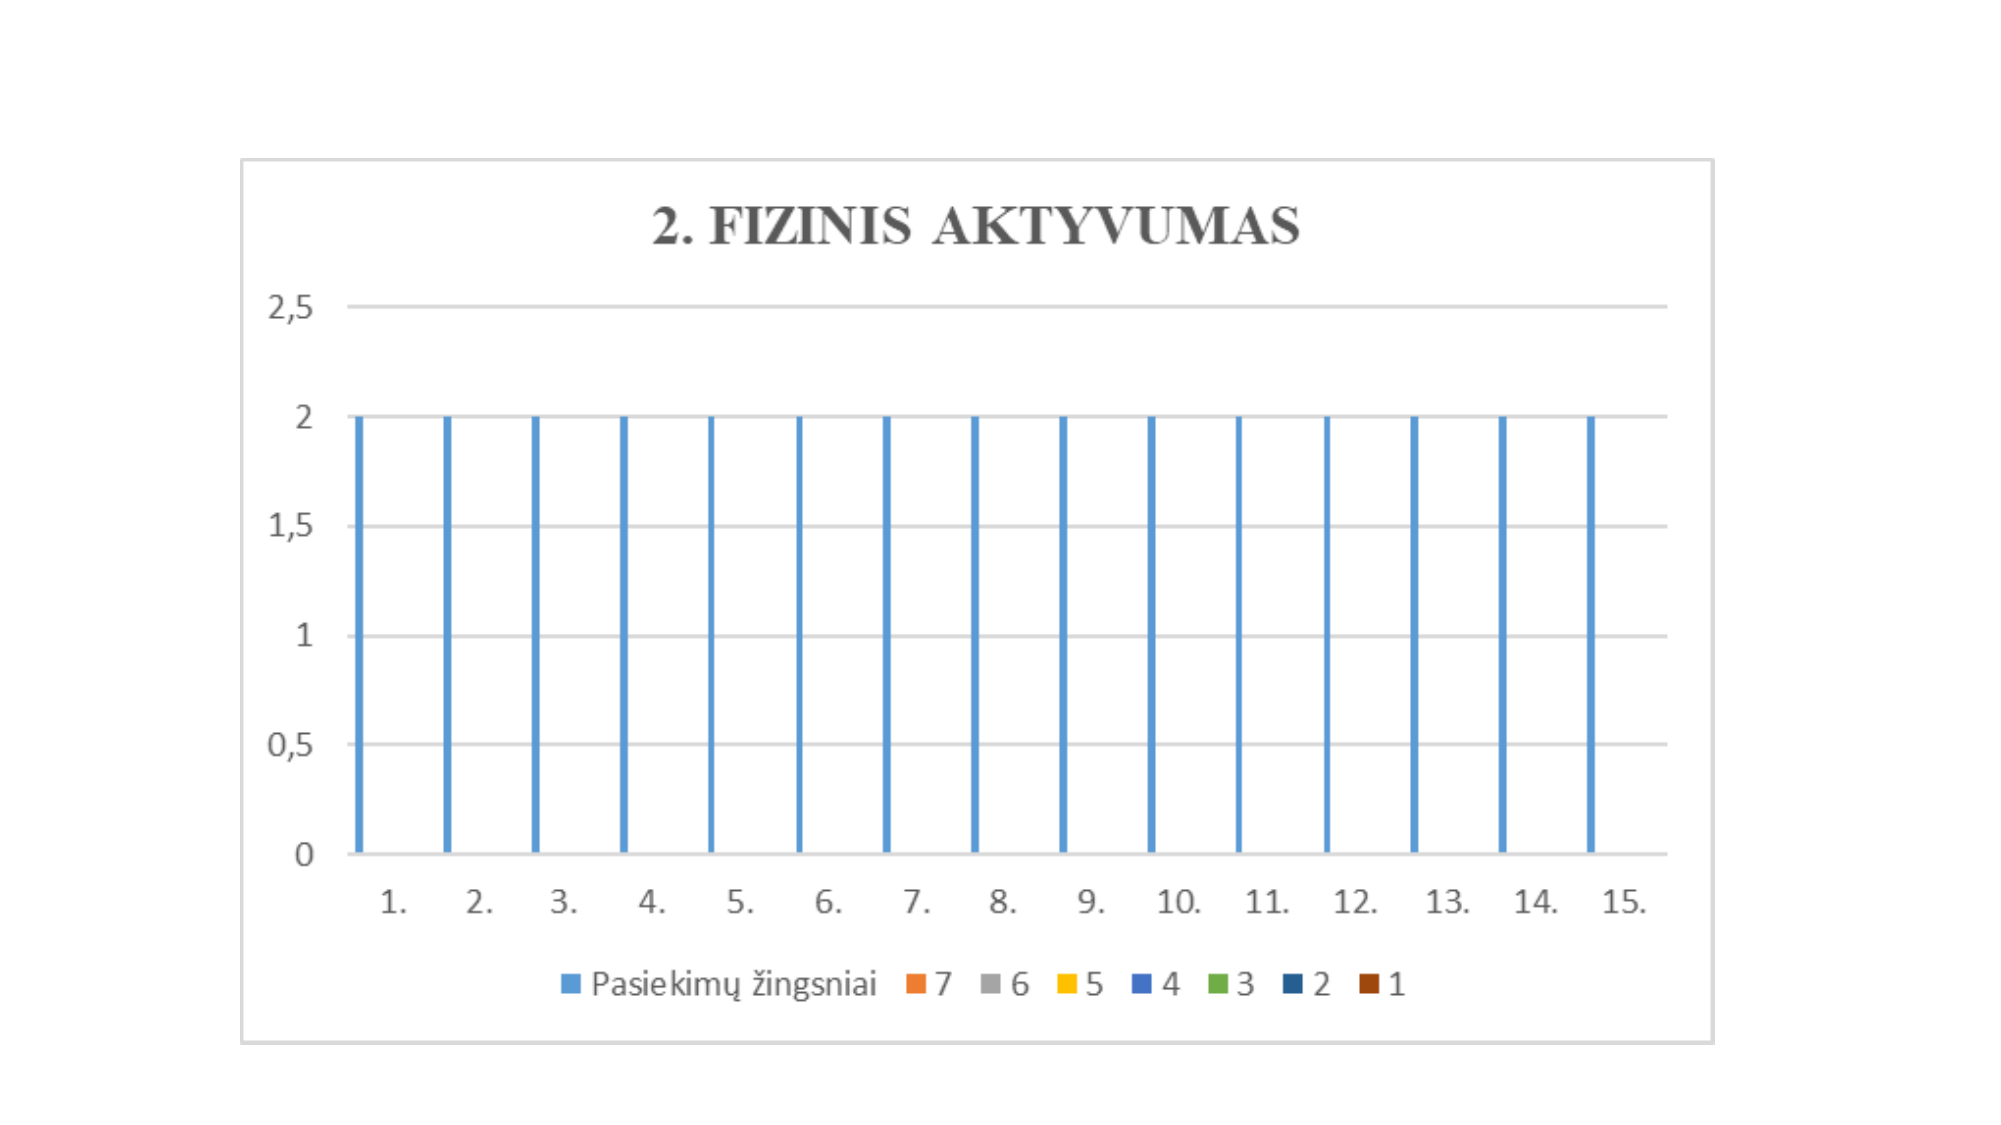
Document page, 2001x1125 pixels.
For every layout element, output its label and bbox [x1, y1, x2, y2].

picture [240, 158, 1715, 1045]
